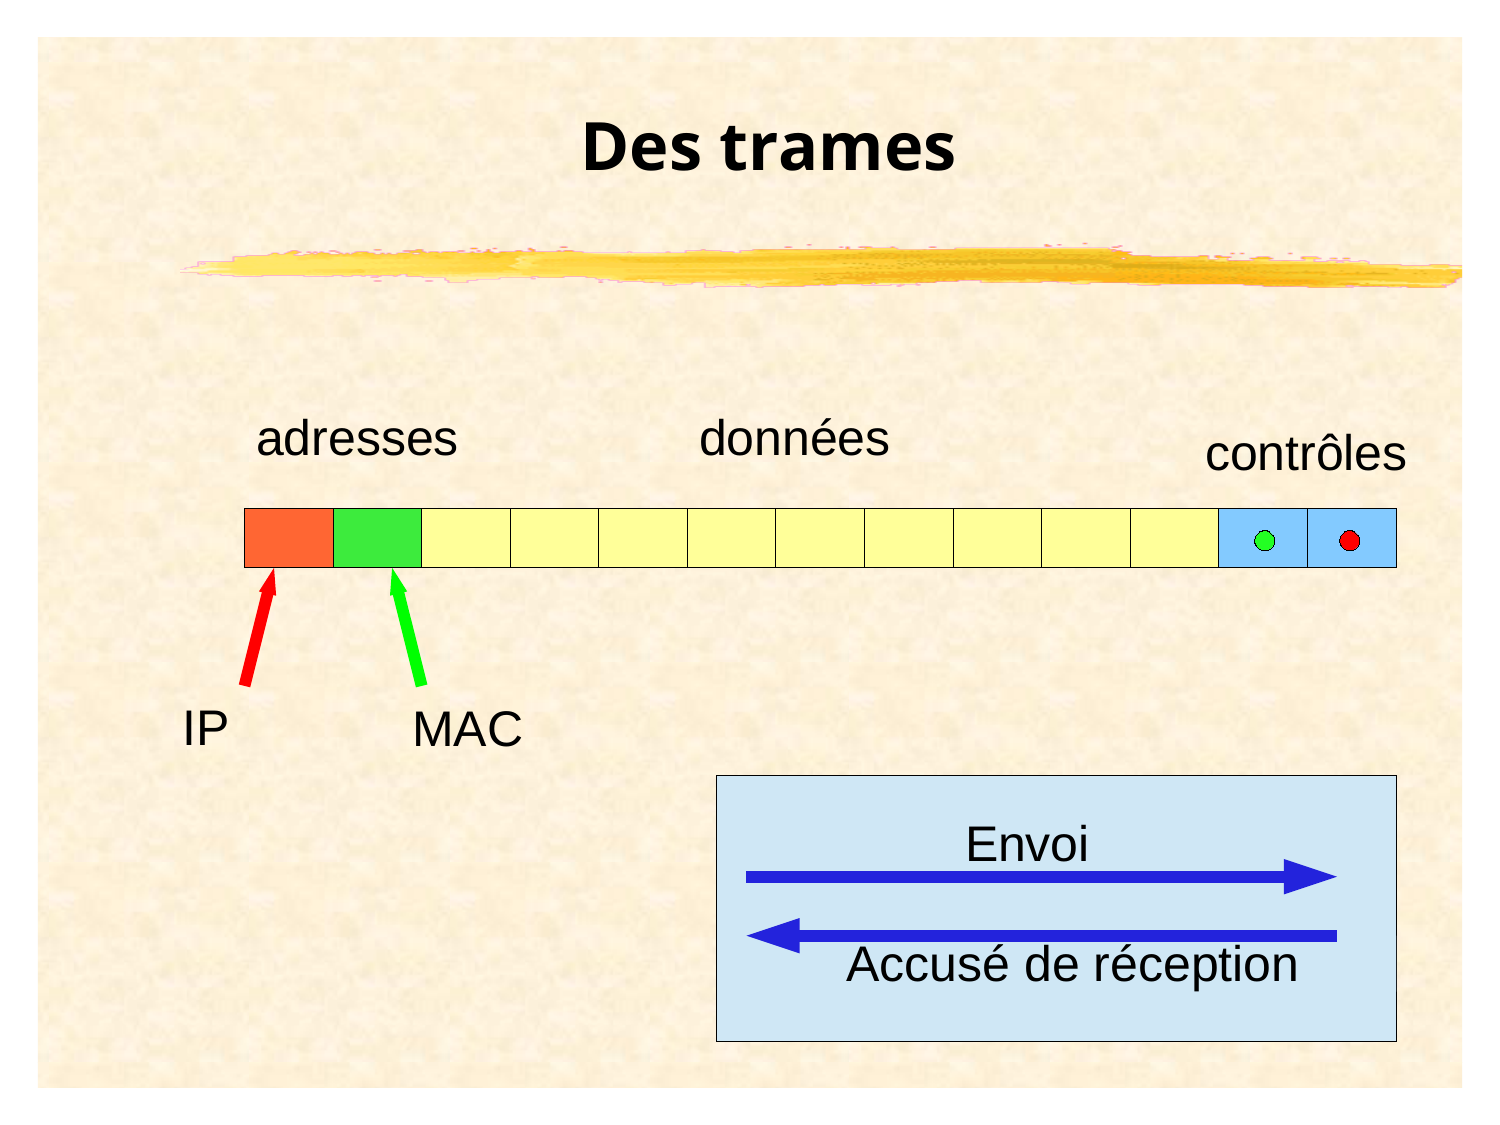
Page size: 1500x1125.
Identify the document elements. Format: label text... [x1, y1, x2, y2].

text_box adresses [244, 409, 658, 466]
text_box IP [171, 700, 319, 757]
text_box MAC [400, 700, 599, 779]
picture [37, 251, 1463, 1088]
text_box données [687, 409, 983, 466]
text_box [716, 775, 1397, 1042]
text_box Accusé de réception [835, 935, 1397, 992]
title Des trames [37, 37, 1500, 251]
text_box contrôles [1193, 425, 1457, 482]
text_box [244, 508, 1397, 568]
text_box Envoi [953, 816, 1131, 871]
